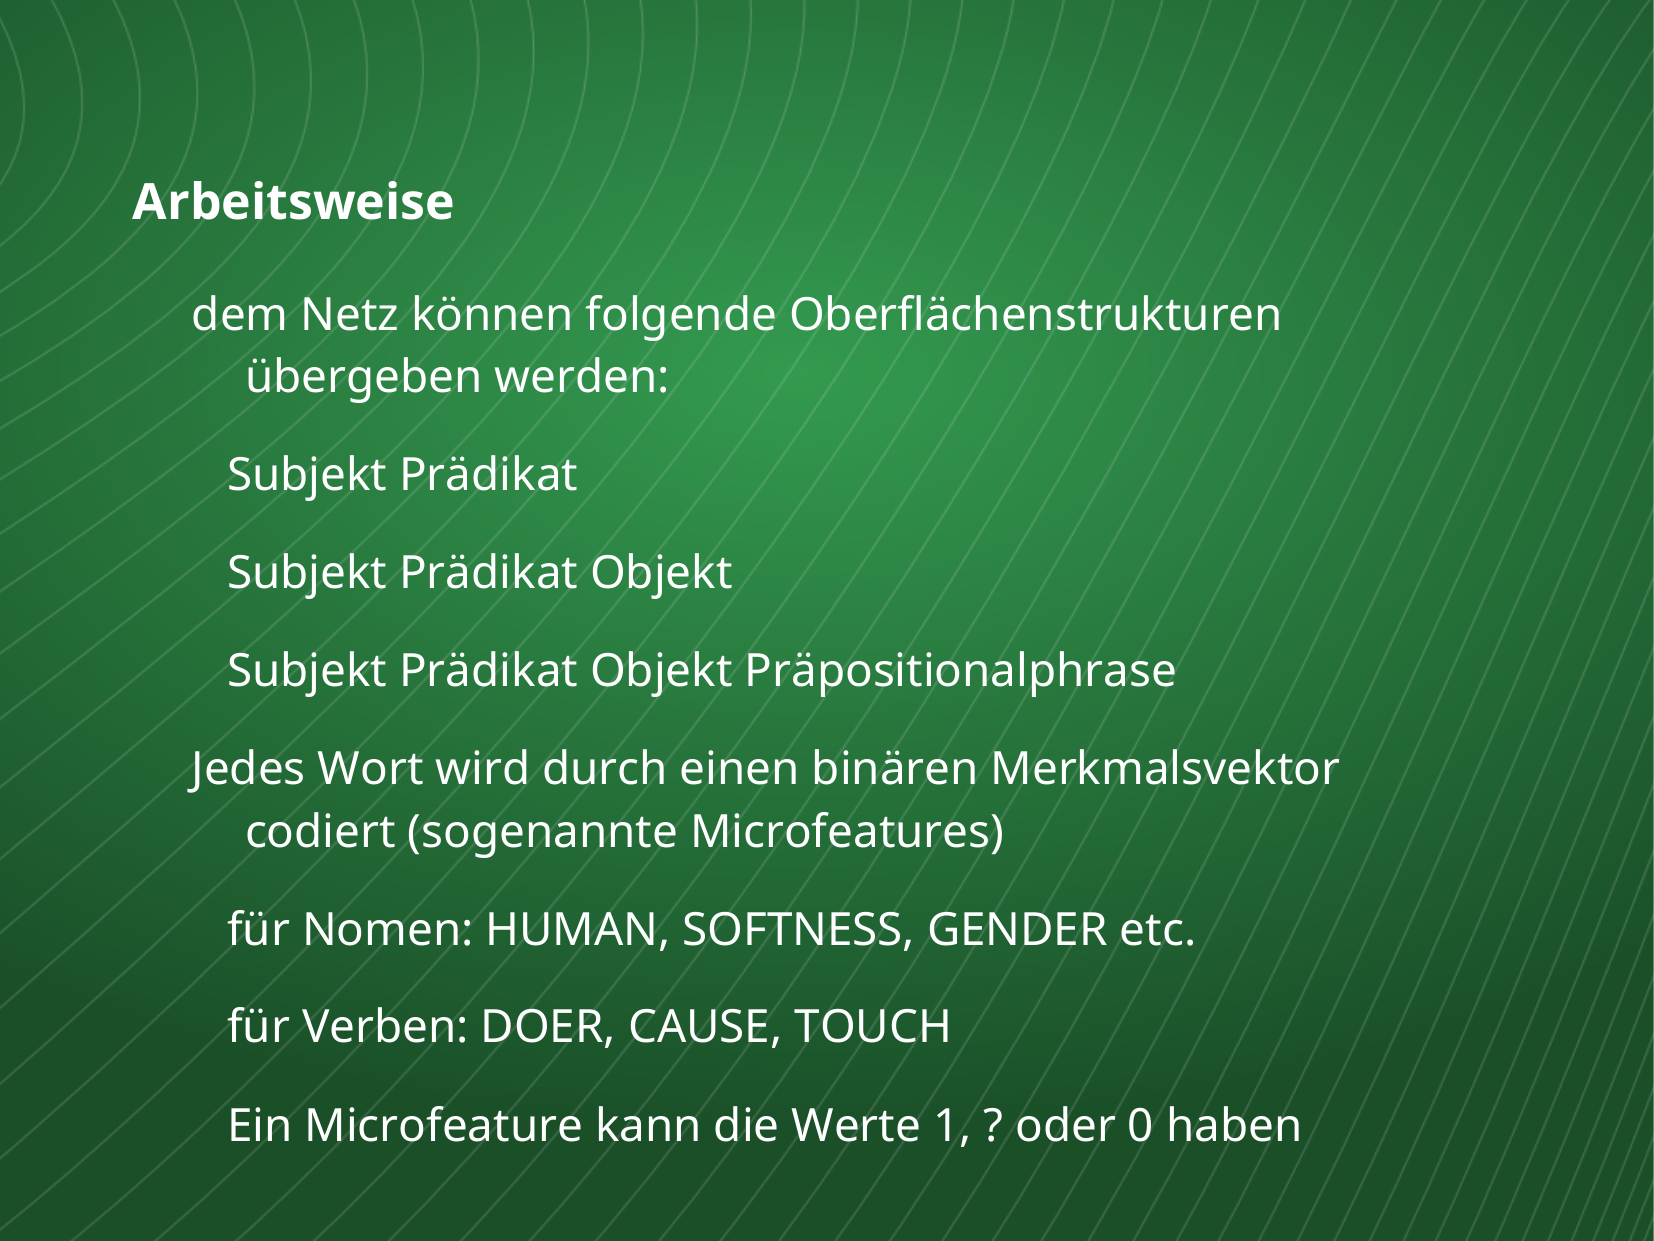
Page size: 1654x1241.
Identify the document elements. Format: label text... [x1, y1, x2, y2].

text_box Arbeitsweise [118, 158, 448, 237]
text_box dem Netz können folgende Oberflächenstrukturen übergeben werden: Subjekt Prädikat Subjekt Prädikat Objekt Subjekt Prädikat Objekt Präpositionalphrase Jedes Wort wird durch einen binären Merkmalsvektor codiert (sogenannte Microfeatures) für Nomen: HUMAN, SOFTNESS, GENDER etc. für Verben: DOER, CAUSE, TOUCH Ein Microfeature kann die Werte 1, ? oder 0 haben [70, 273, 1444, 1107]
picture [0, 0, 1654, 1241]
